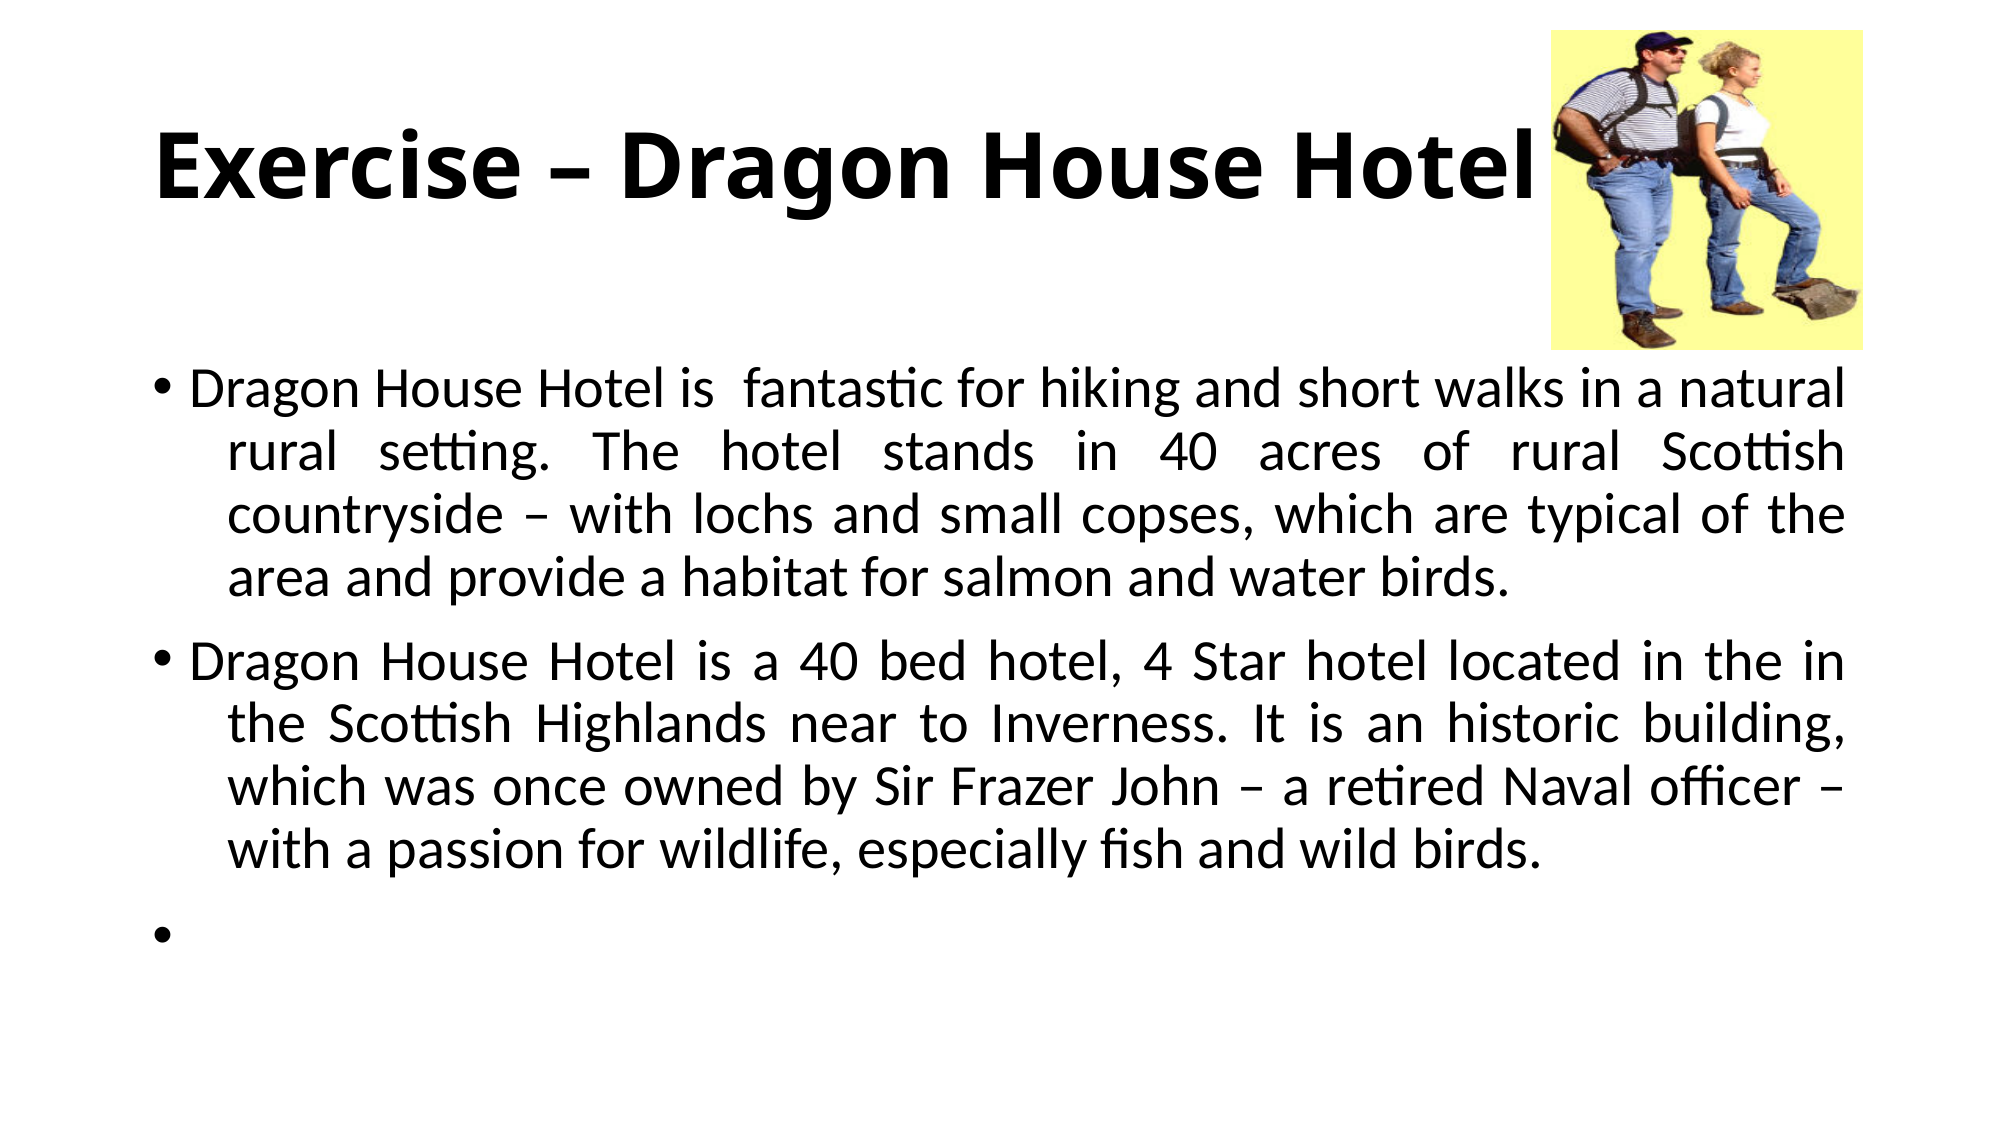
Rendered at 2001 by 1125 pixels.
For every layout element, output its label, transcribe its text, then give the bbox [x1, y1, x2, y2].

title Exercise – Dragon House Hotel [137, 59, 1551, 278]
list Dragon House Hotel is fantastic for hiking and short walks in a natural rural setting. The hotel stands in 40 acres of rural Scottish countryside – with lochs and small copses, which are typical of the area and provide a habitat for salmon and water birds. Dragon House Hotel is a 40 bed hotel, 4 Star hotel located in the in the Scottish Highlands near to Inverness. It is an historic building, which was once owned by Sir Frazer John – a retired Naval officer – with a passion for wildlife, especially fish and wild birds. [137, 350, 1863, 1014]
picture [1551, 31, 1863, 351]
